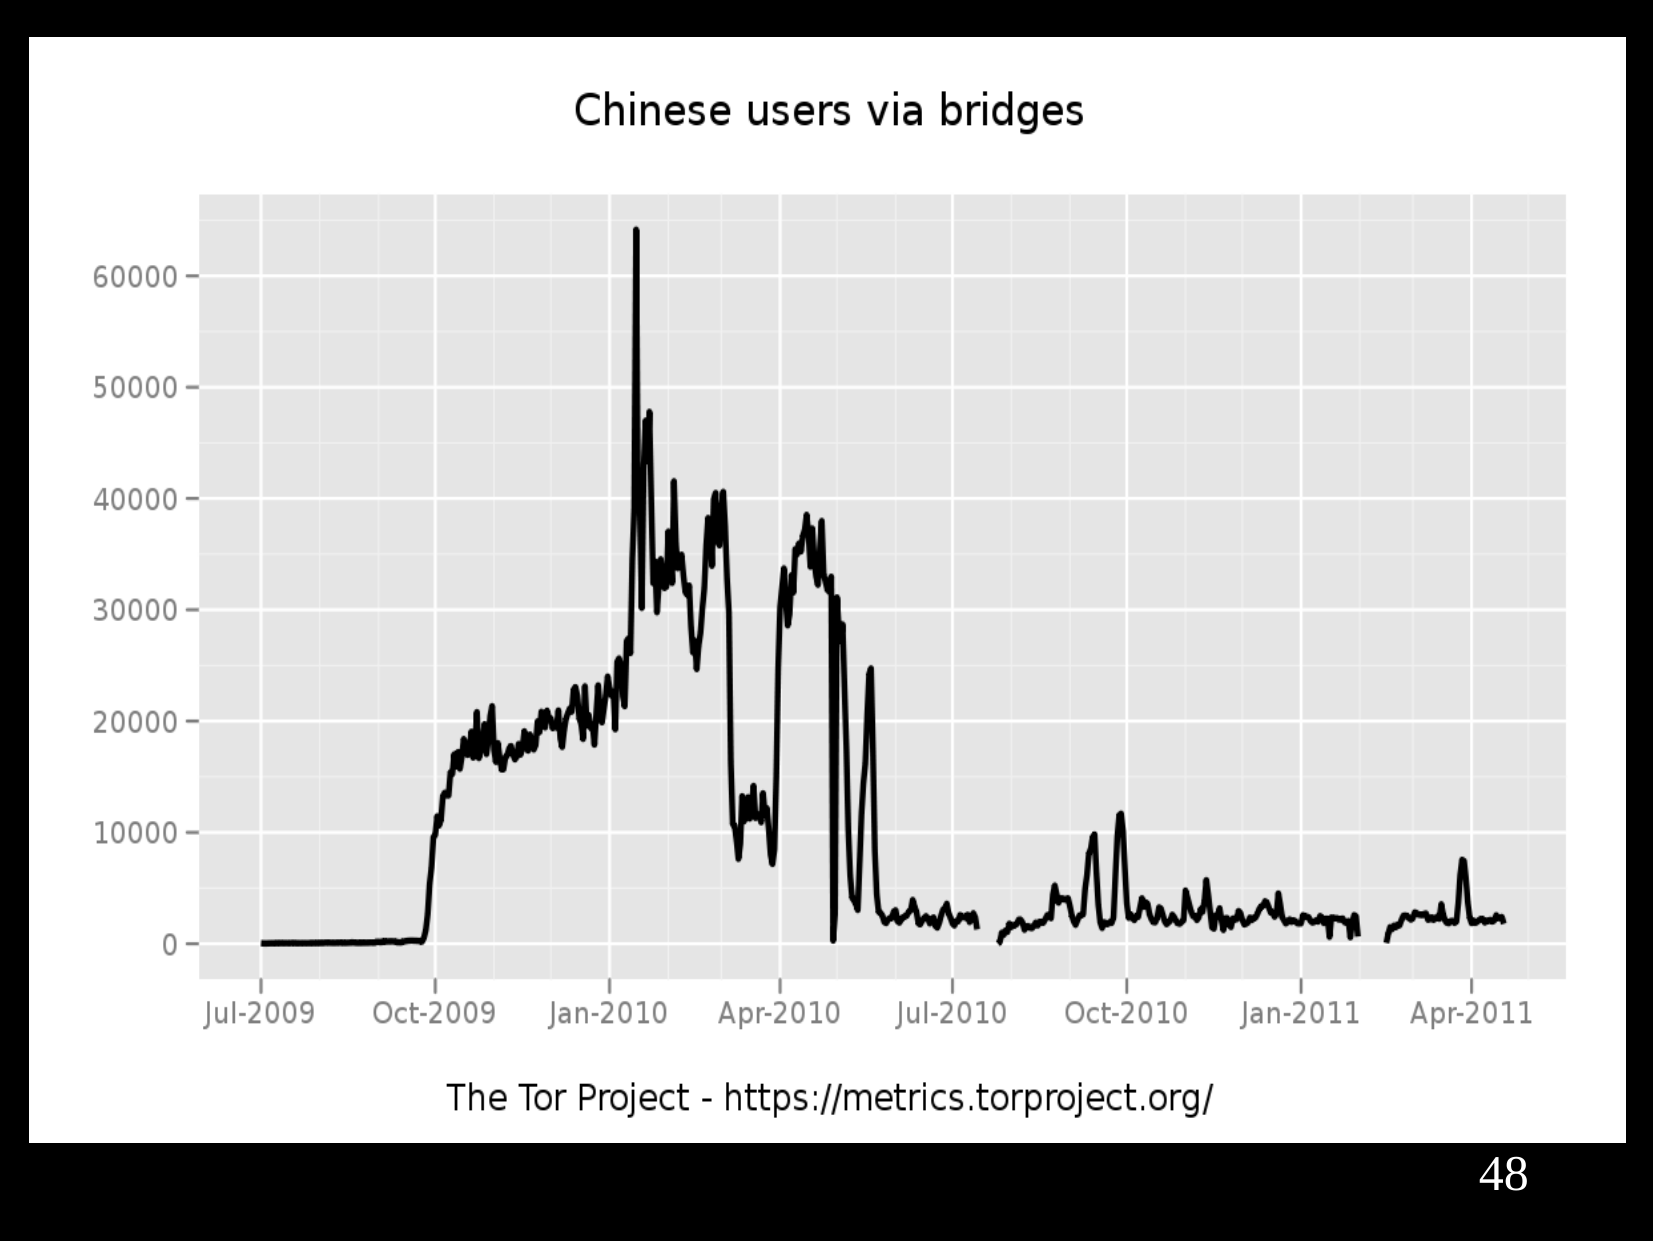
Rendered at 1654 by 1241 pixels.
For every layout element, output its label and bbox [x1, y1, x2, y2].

picture [29, 37, 1626, 1143]
